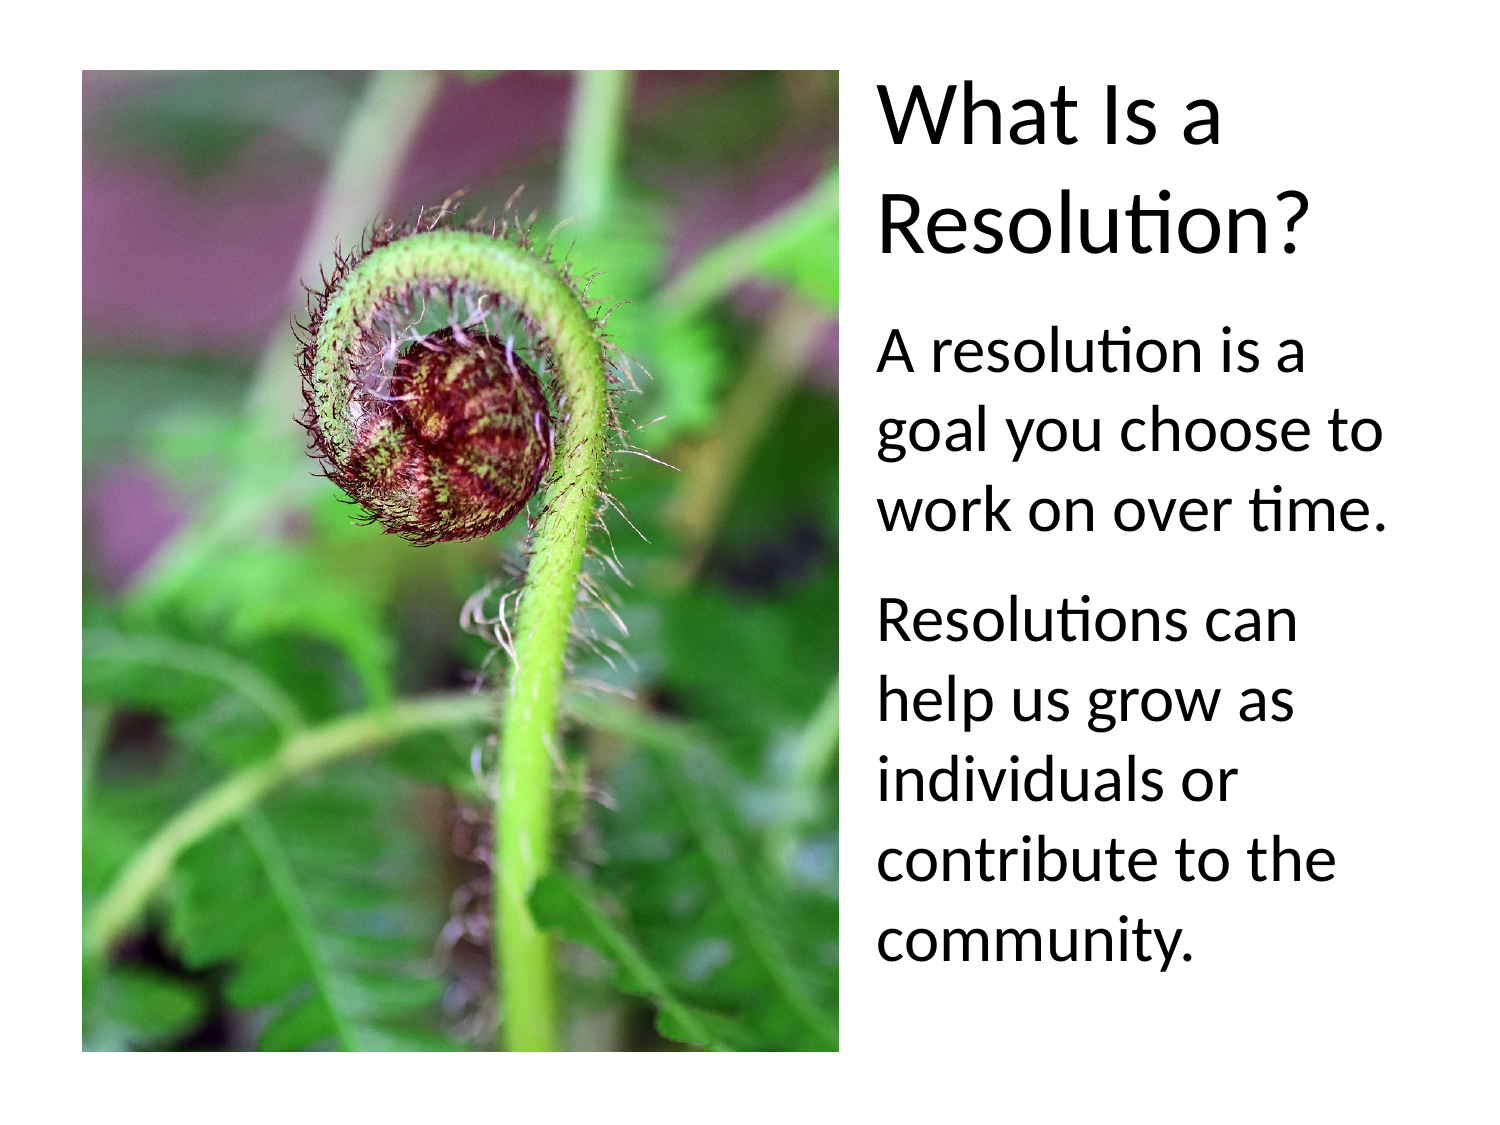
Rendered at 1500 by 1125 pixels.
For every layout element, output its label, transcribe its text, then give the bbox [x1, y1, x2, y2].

title What Is a Resolution? [862, 45, 1390, 233]
picture [82, 70, 839, 1052]
list A resolution is a goal you choose to work on over time. Resolutions can help us grow as individuals or contribute to the community. [862, 297, 1406, 1041]
